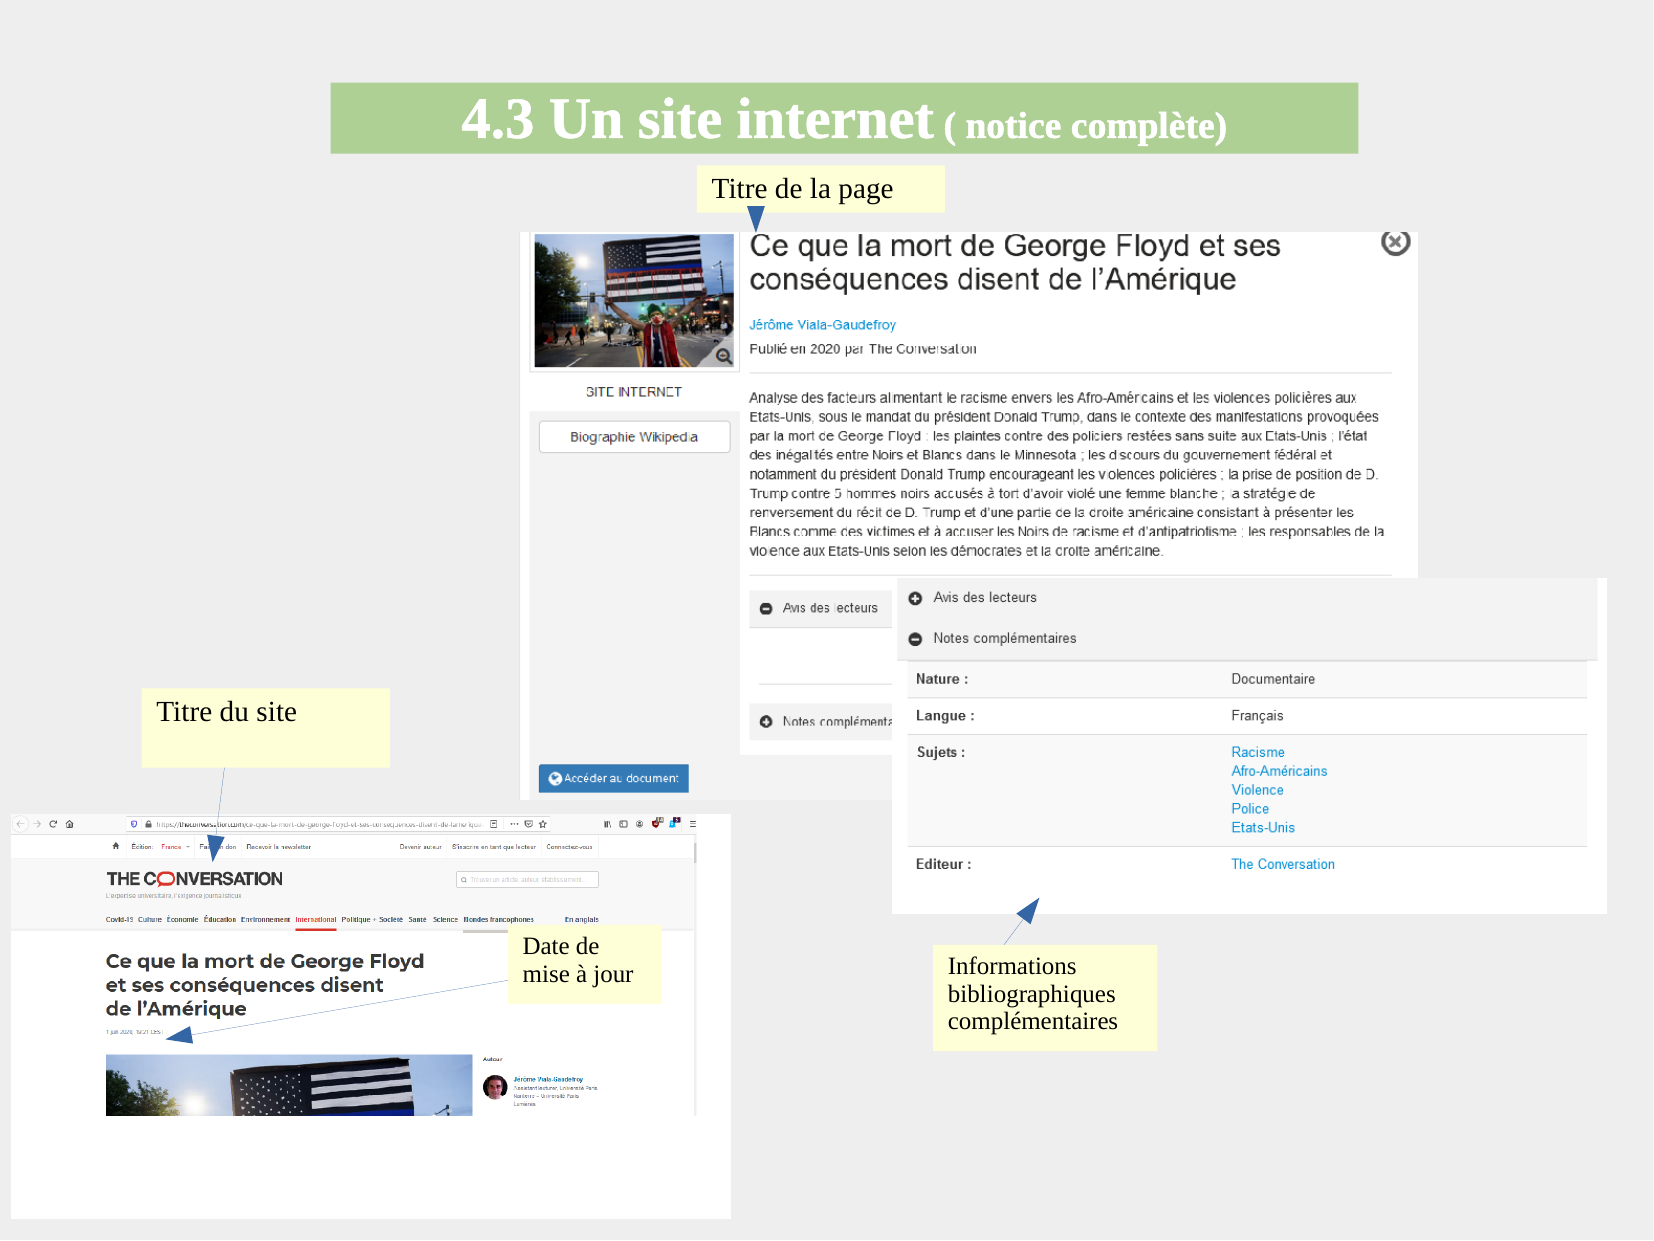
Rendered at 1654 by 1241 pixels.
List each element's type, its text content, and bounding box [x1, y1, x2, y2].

text_box Informations bibliographiques complémentaires [933, 944, 1158, 1052]
picture [519, 232, 1607, 914]
text_box Titre de la page [696, 165, 945, 213]
title 4.3 Un site internet ( notice complète) [330, 82, 1359, 154]
text_box Titre du site [141, 688, 390, 768]
picture [11, 814, 731, 1219]
text_box Date de mise à jour [507, 924, 662, 1004]
